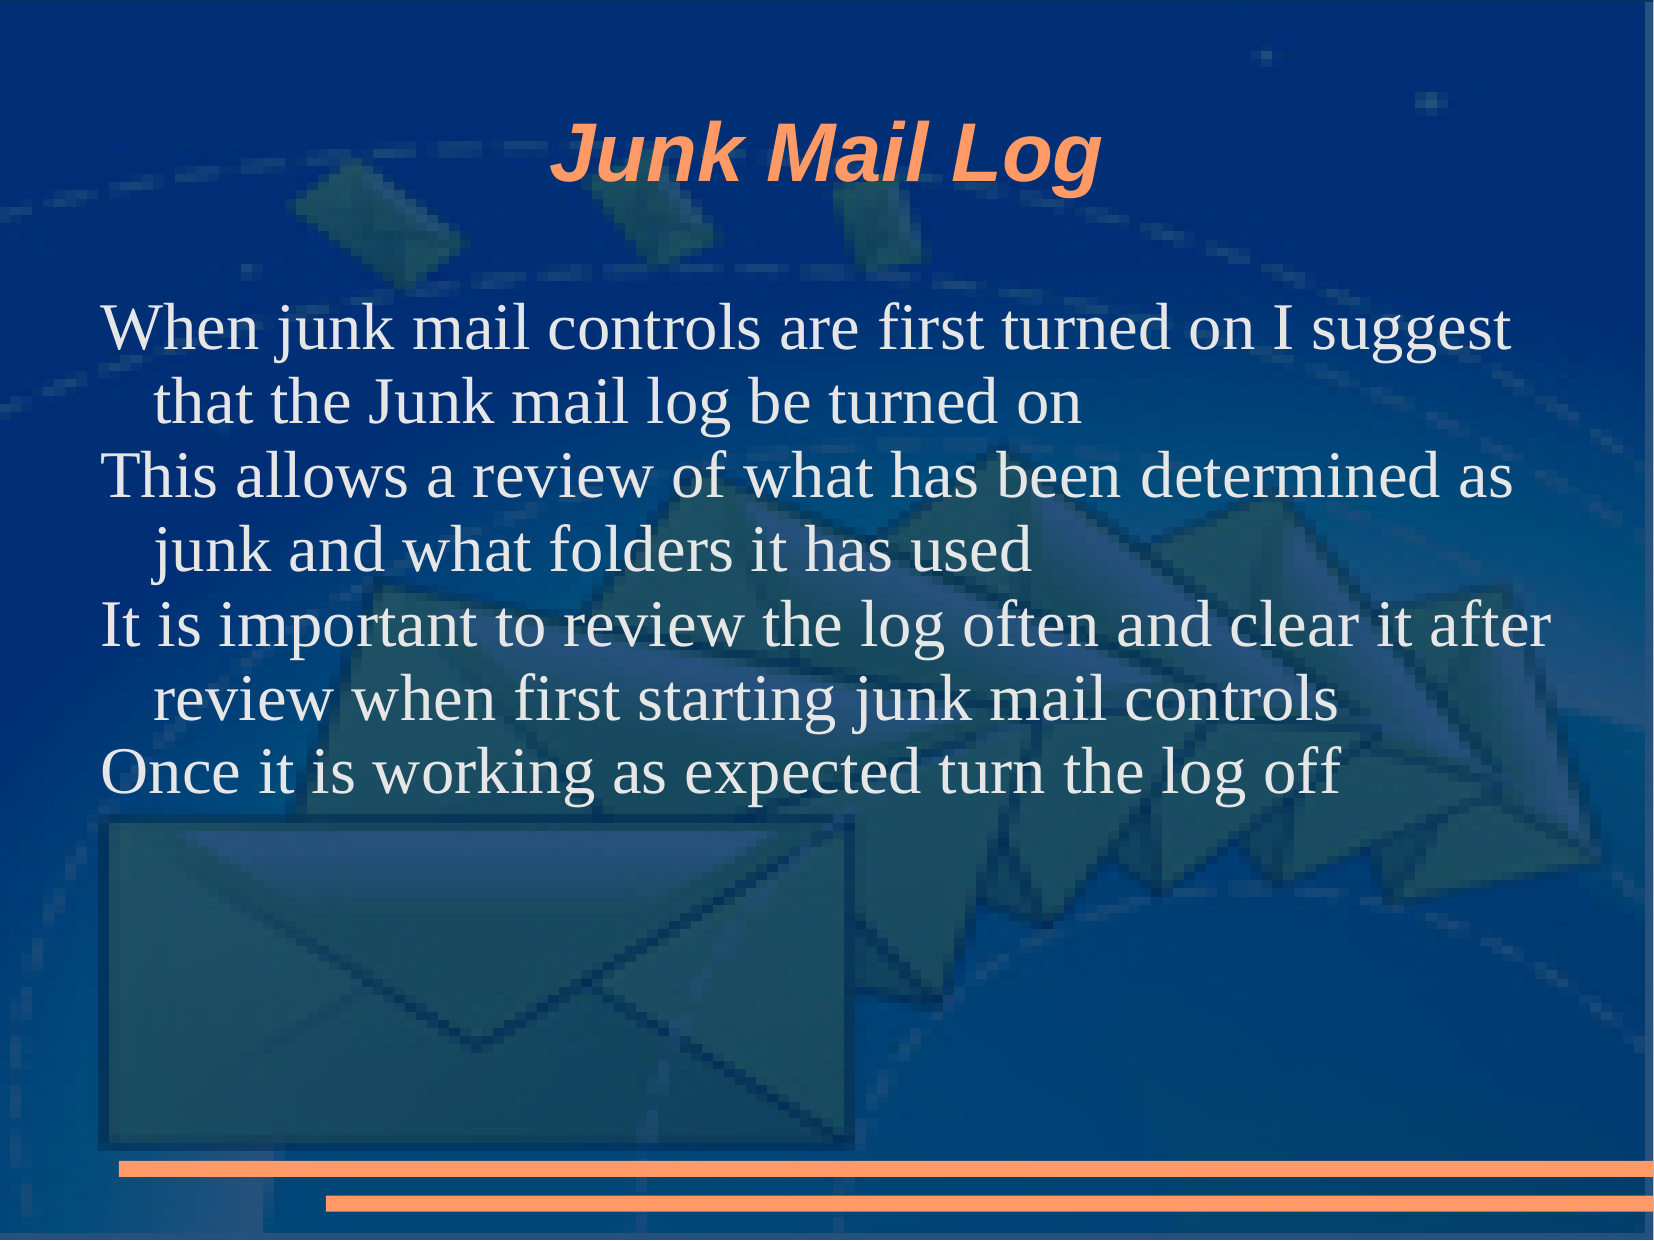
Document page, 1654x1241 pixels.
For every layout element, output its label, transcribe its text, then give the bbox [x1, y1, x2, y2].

list When junk mail controls are first turned on I suggest that the Junk mail log be turned on This allows a review of what has been determined as junk and what folders it has used It is important to review the log often and clear it after review when first starting junk mail controls Once it is working as expected turn the log off [82, 290, 1571, 1094]
title Junk Mail Log [82, 49, 1571, 257]
